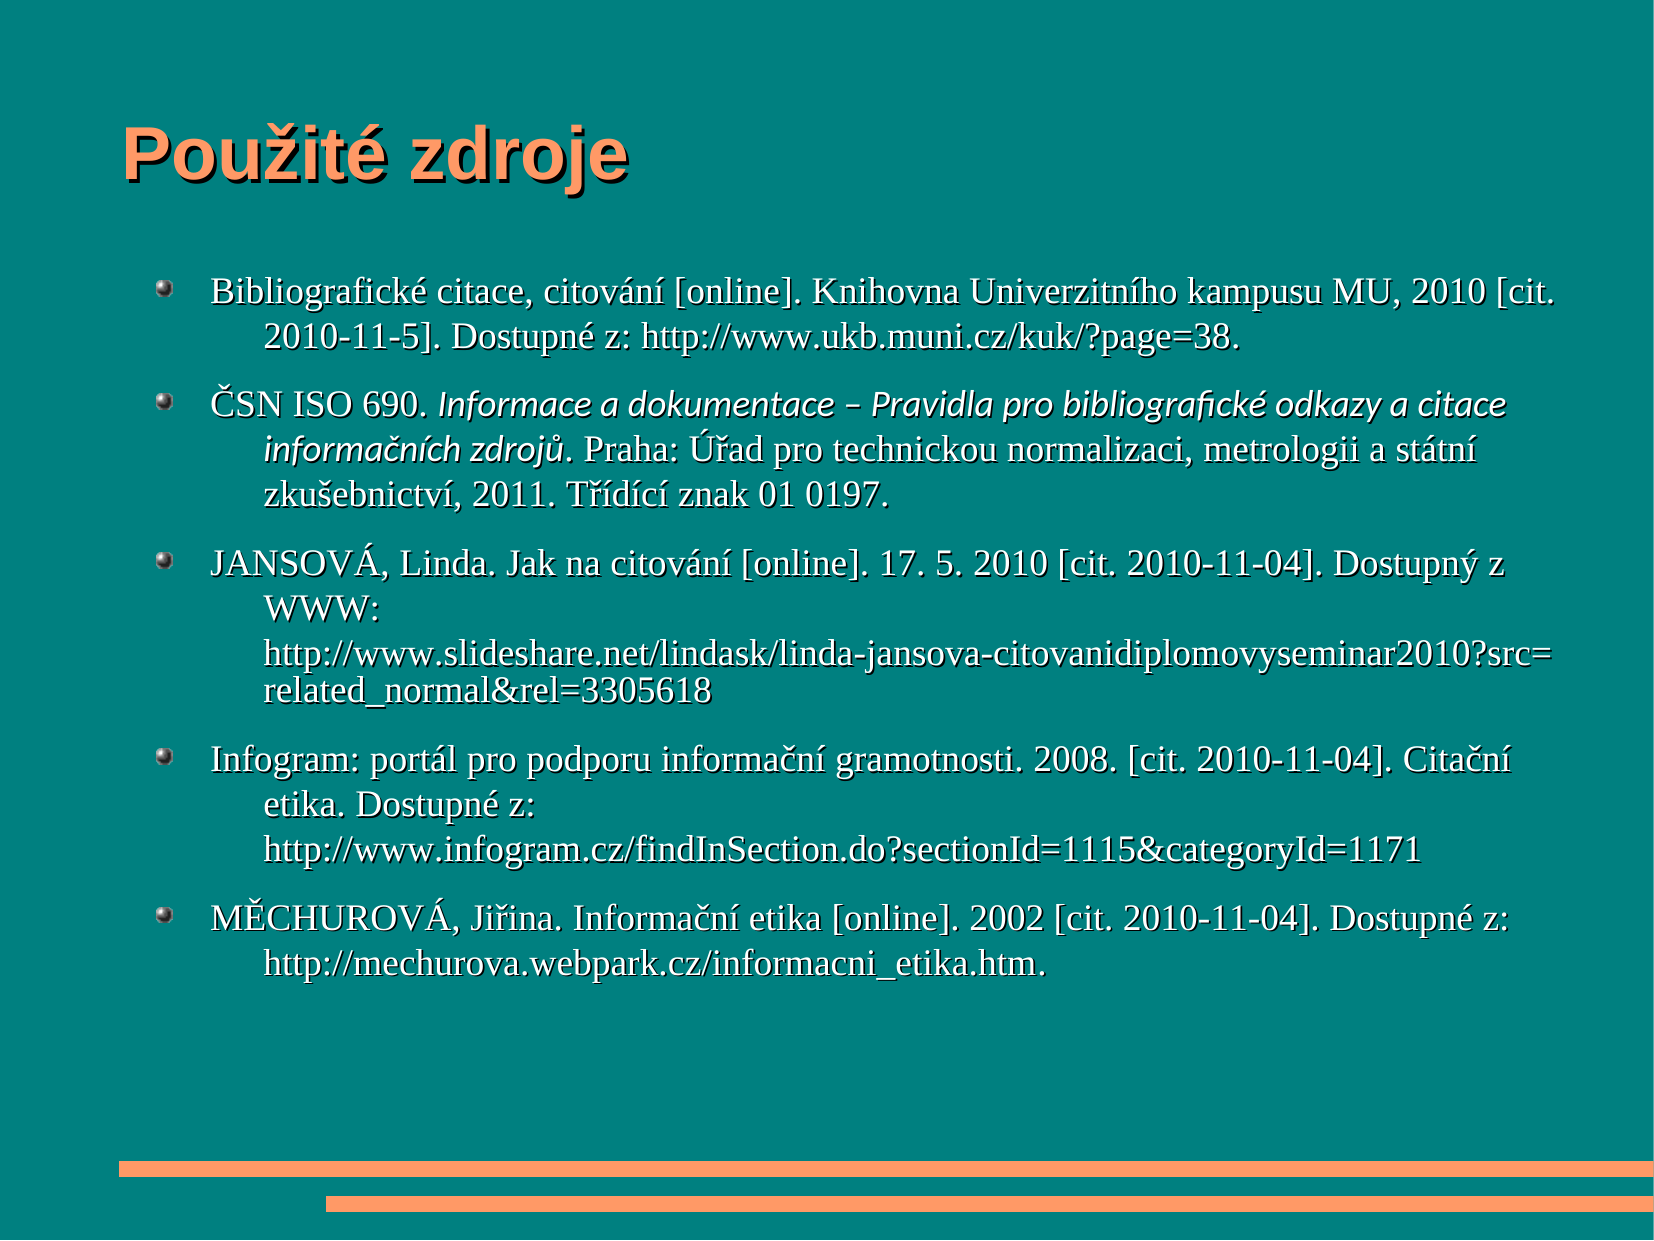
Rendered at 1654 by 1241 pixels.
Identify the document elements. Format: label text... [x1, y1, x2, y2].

title Použité zdroje [121, 46, 1534, 254]
list Bibliografické citace, citování [online]. Knihovna Univerzitního kampusu MU, 2010 [cit. 2010-11-5]. Dostupné z: http://www.ukb.muni.cz/kuk/?page=38. ČSN ISO 690. Informace a dokumentace – Pravidla pro bibliografické odkazy a citace informačních zdrojů. Praha: Úřad pro technickou normalizaci, metrologii a státní zkušebnictví, 2011. Třídící znak 01 0197. JANSOVÁ, Linda. Jak na citování [online]. 17. 5. 2010 [cit. 2010-11-04]. Dostupný z WWW: http://www.slideshare.net/lindask/linda-jansova-citovanidiplomovyseminar2010?src=related_normal&rel=3305618 Infogram: portál pro podporu informační gramotnosti. 2008. [cit. 2010-11-04]. Citační etika. Dostupné z: http://www.infogram.cz/findInSection.do?sectionId=1115&categoryId=1171 MĚCHUROVÁ, Jiřina. Informační etika [online]. 2002 [cit. 2010-11-04]. Dostupné z: http://mechurova.webpark.cz/informacni_etika.htm. [121, 265, 1561, 1132]
